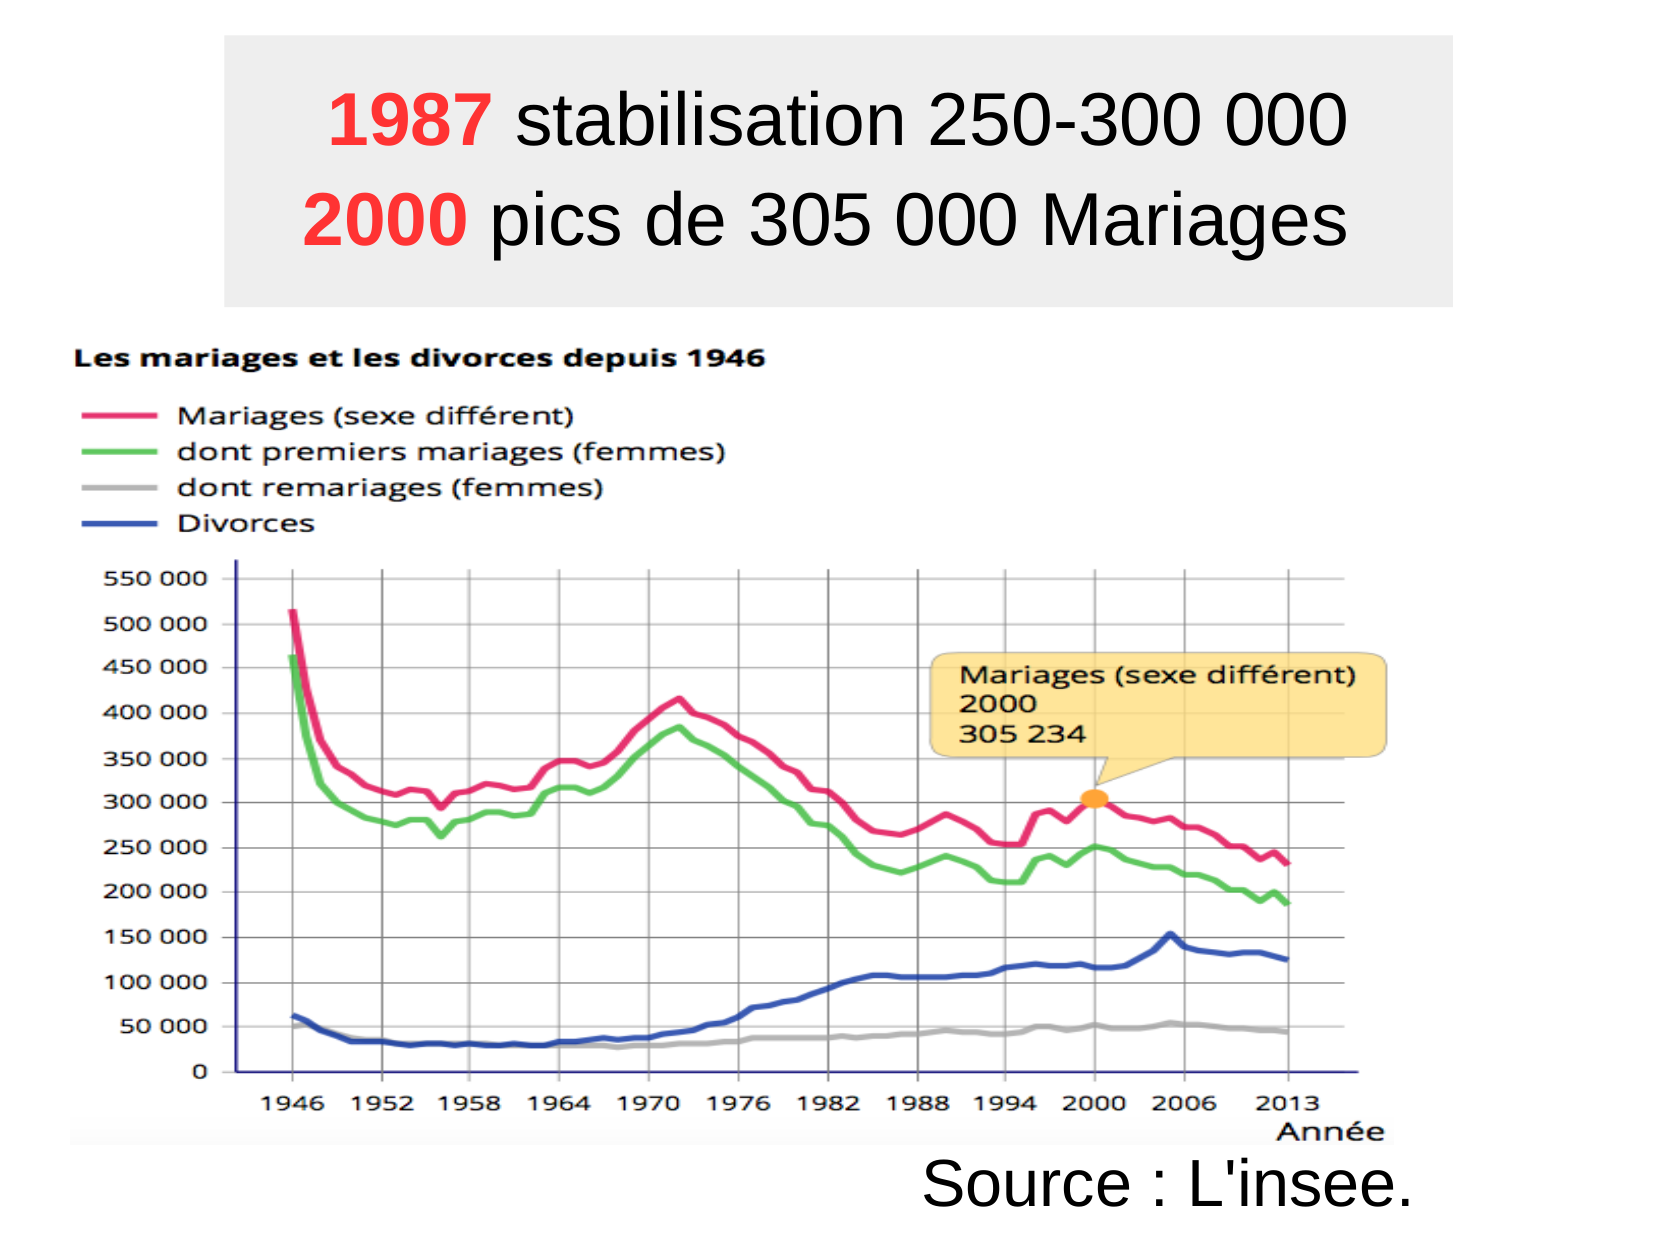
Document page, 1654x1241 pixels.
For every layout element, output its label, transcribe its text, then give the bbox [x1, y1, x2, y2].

list Source : L'insee. [850, 1145, 1654, 1221]
title 1987 stabilisation 250-300 000 2000 pics de 305 000 Mariages [224, 35, 1453, 308]
picture [70, 342, 1394, 1146]
